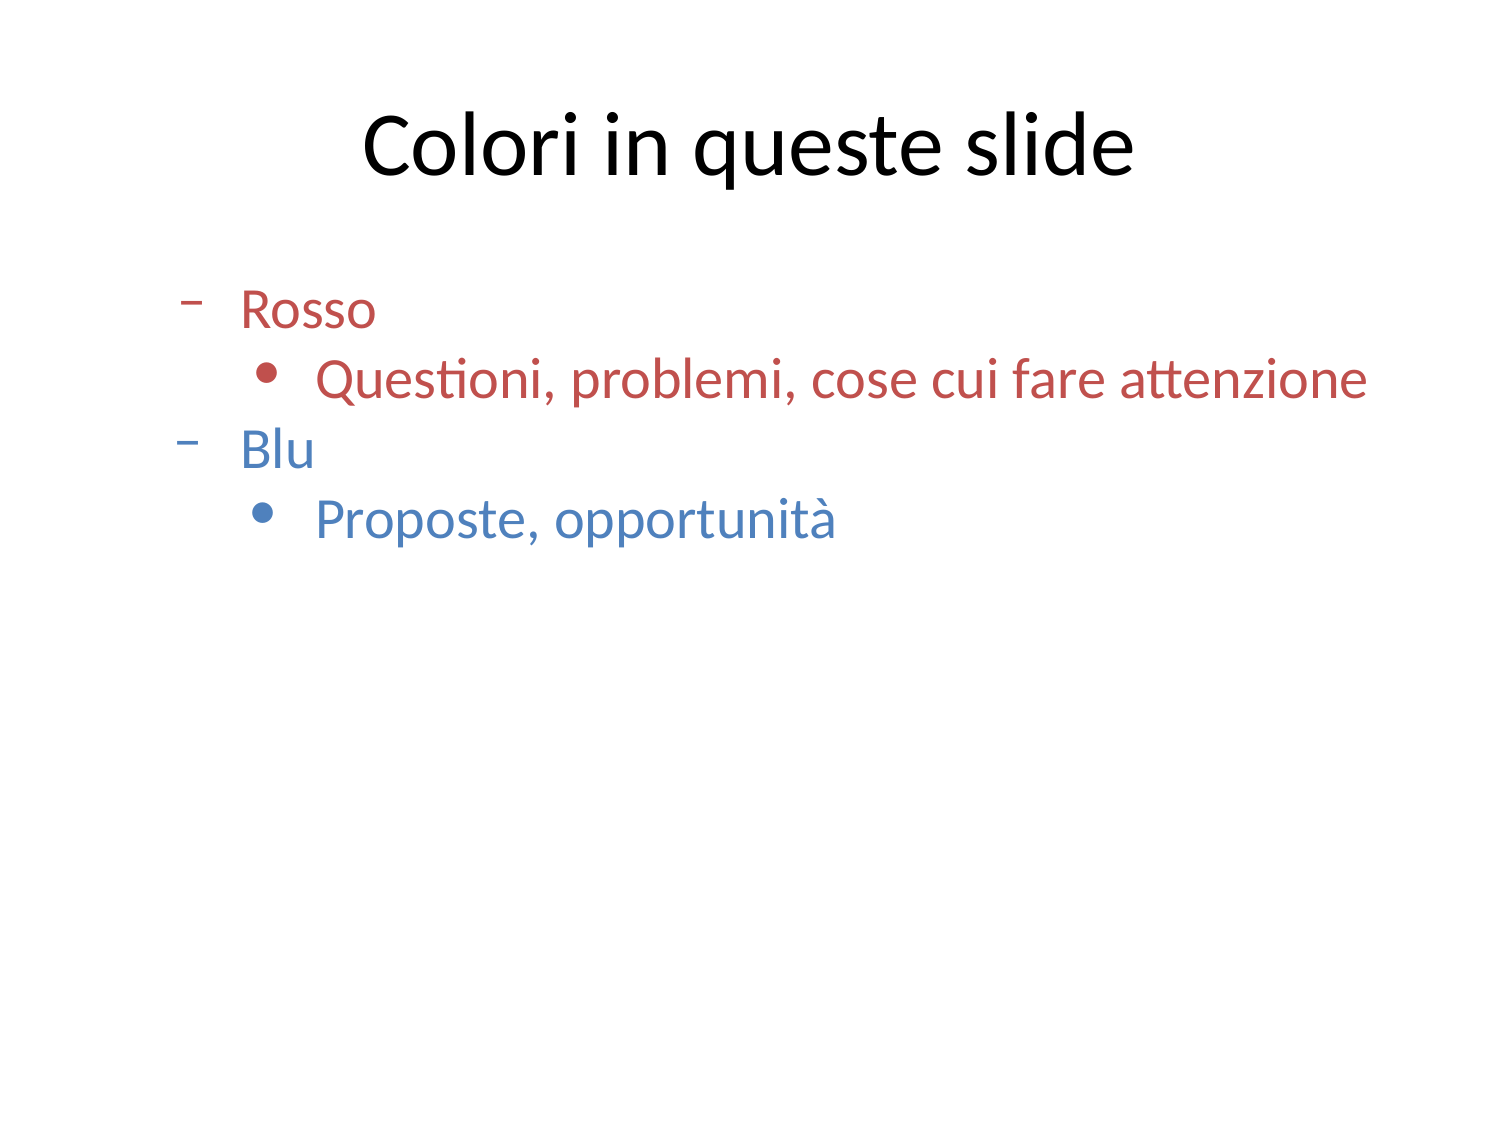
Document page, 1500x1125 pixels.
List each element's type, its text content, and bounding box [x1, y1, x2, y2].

text_box Colori in queste slide [75, 45, 1425, 233]
text_box Rosso Questioni, problemi, cose cui fare attenzione Blu Proposte, opportunità [75, 262, 1425, 1005]
